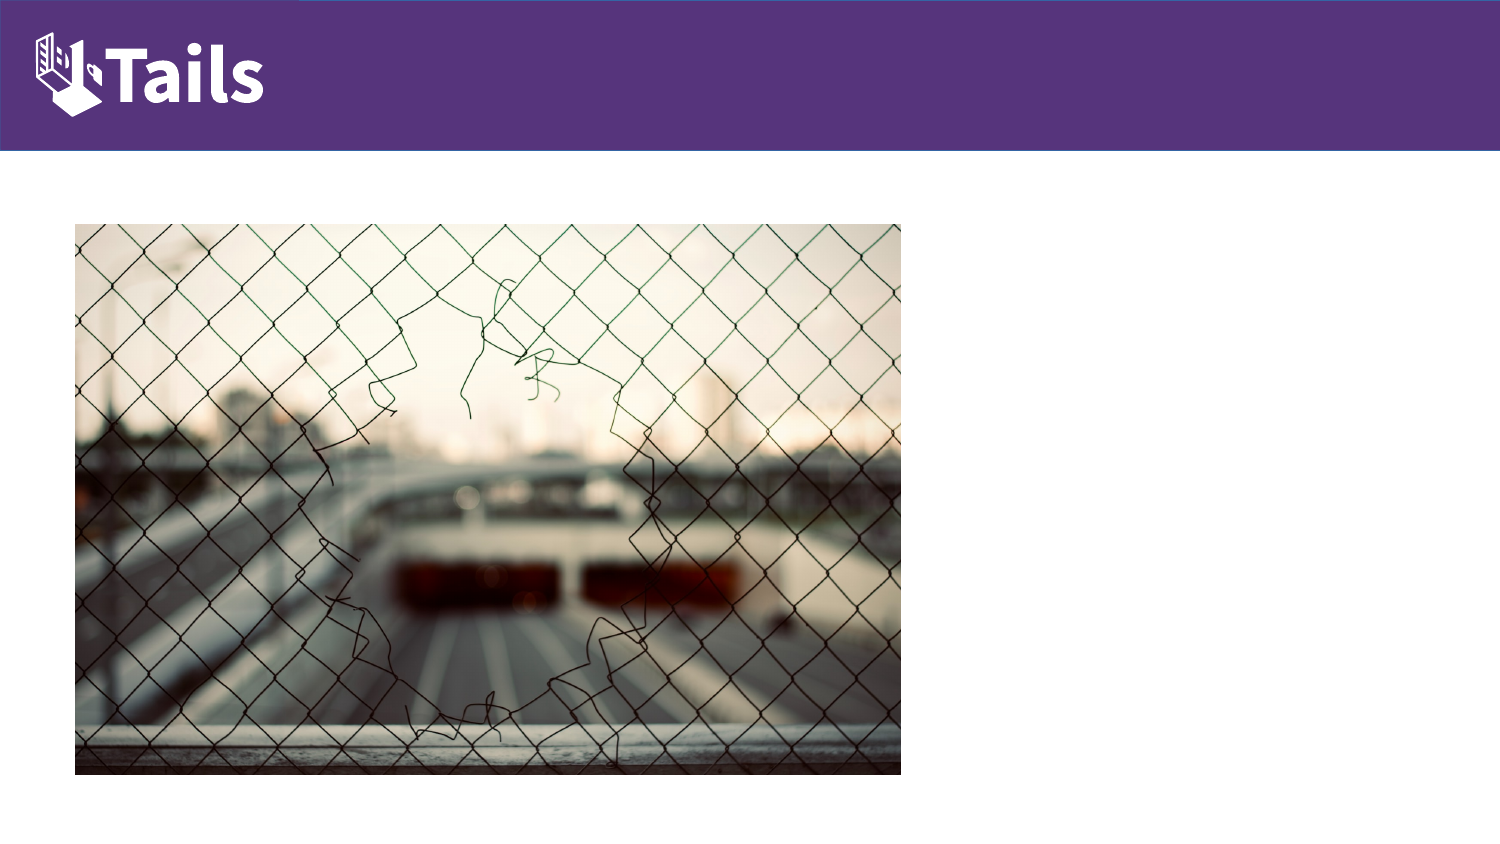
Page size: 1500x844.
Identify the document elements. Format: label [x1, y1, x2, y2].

picture [75, 224, 901, 775]
